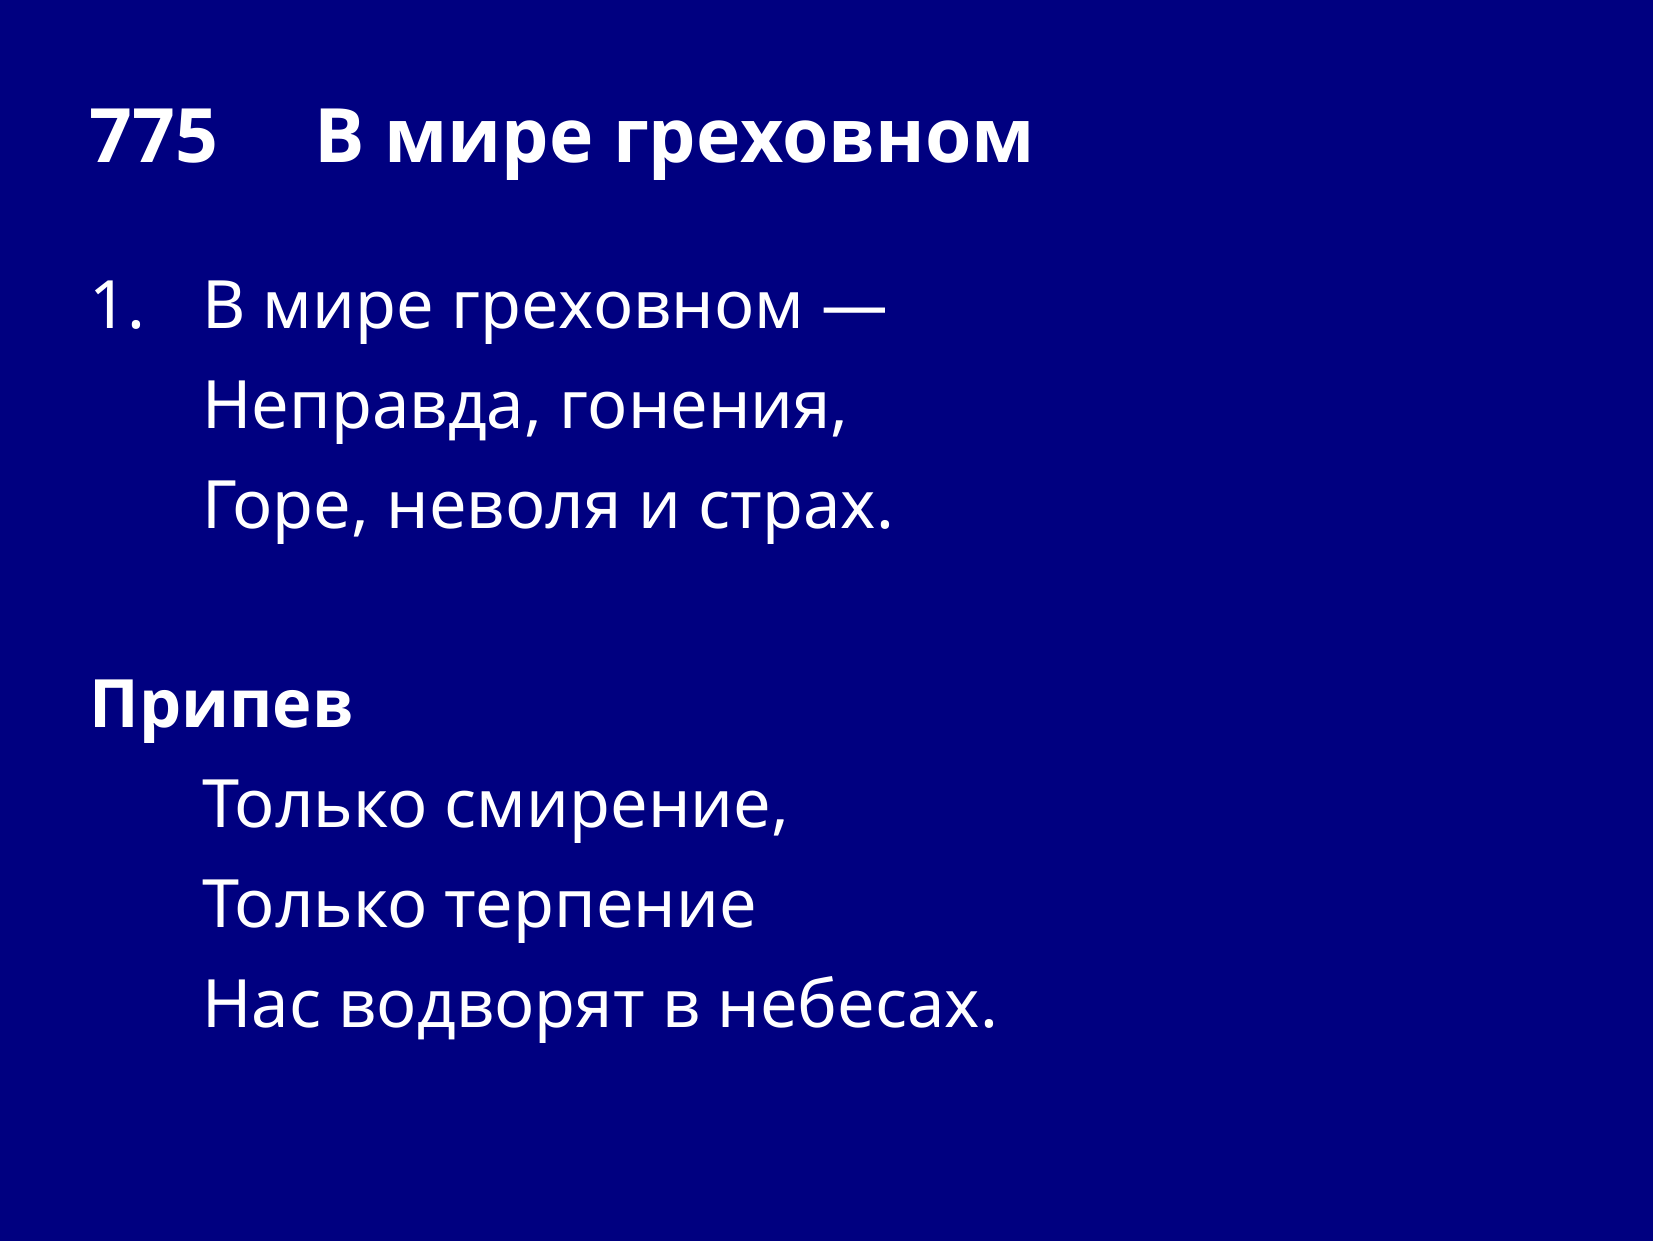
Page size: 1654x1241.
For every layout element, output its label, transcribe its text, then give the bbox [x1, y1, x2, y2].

text_box 775 В мире греховном [75, 75, 1576, 188]
text_box 1. В мире греховном — Неправда, гонения, Горе, неволя и страх. Припев Только смирение, Только терпение Нас водворят в небесах. [75, 188, 1576, 1163]
